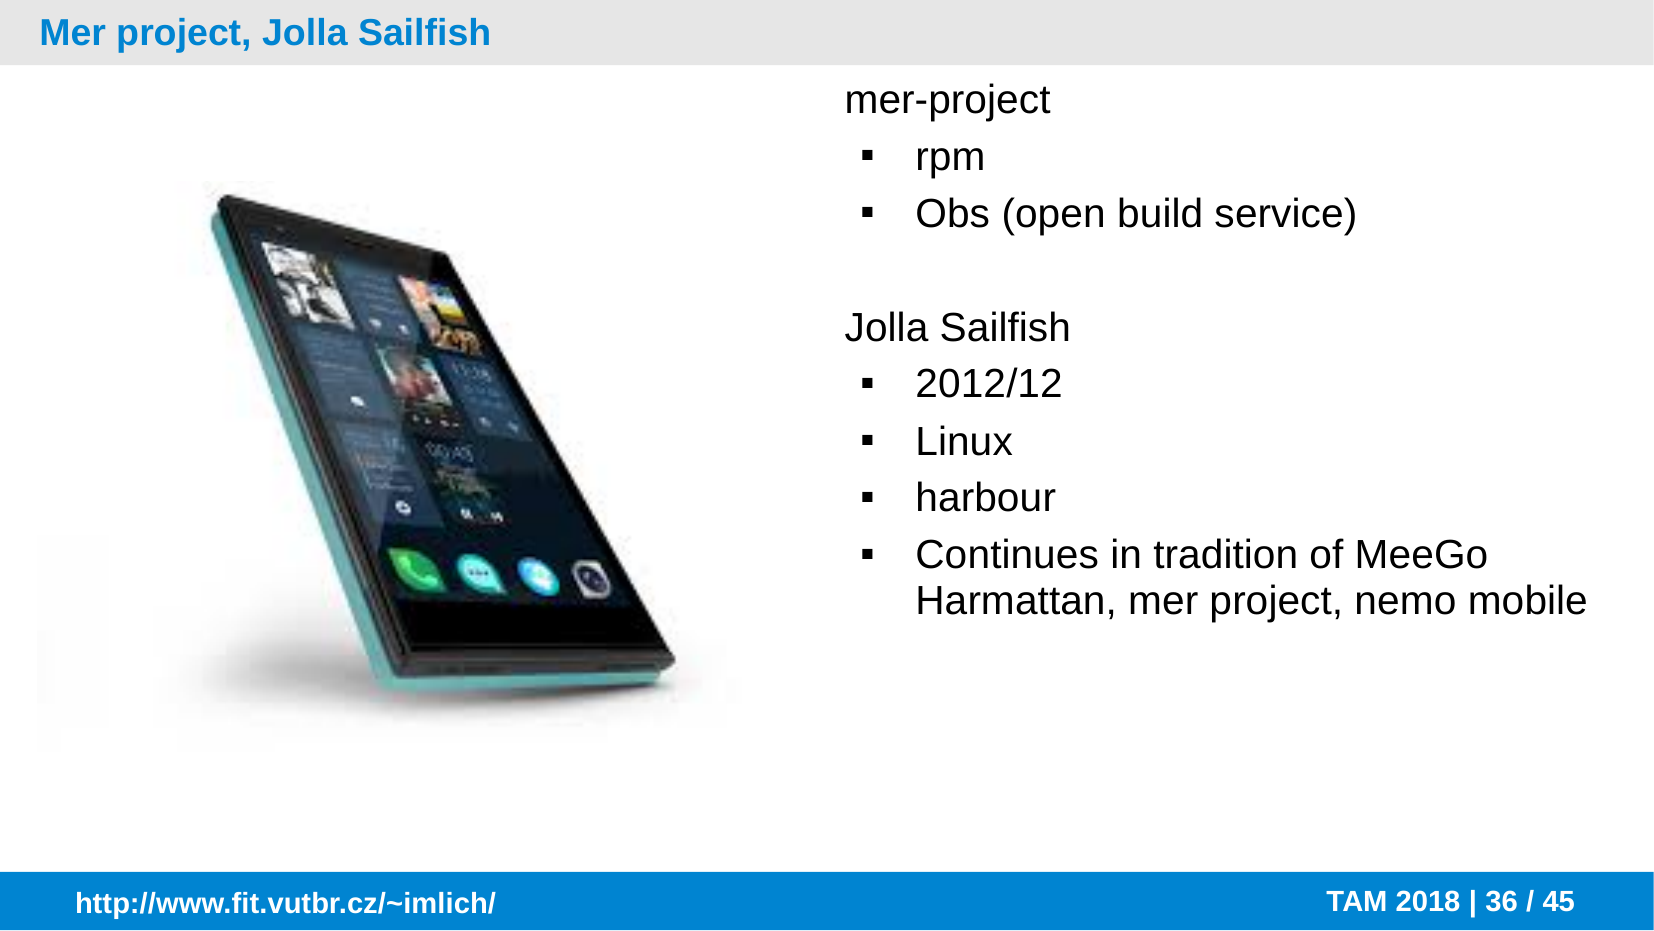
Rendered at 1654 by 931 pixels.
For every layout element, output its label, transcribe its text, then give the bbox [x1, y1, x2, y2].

title Mer project, Jolla Sailfish [39, 4, 1615, 61]
list mer-project rpm Obs (open build service) Jolla Sailfish 2012/12 Linux harbour Continues in tradition of MeeGo Harmattan, mer project, nemo mobile [844, 76, 1614, 813]
picture [37, 181, 807, 758]
